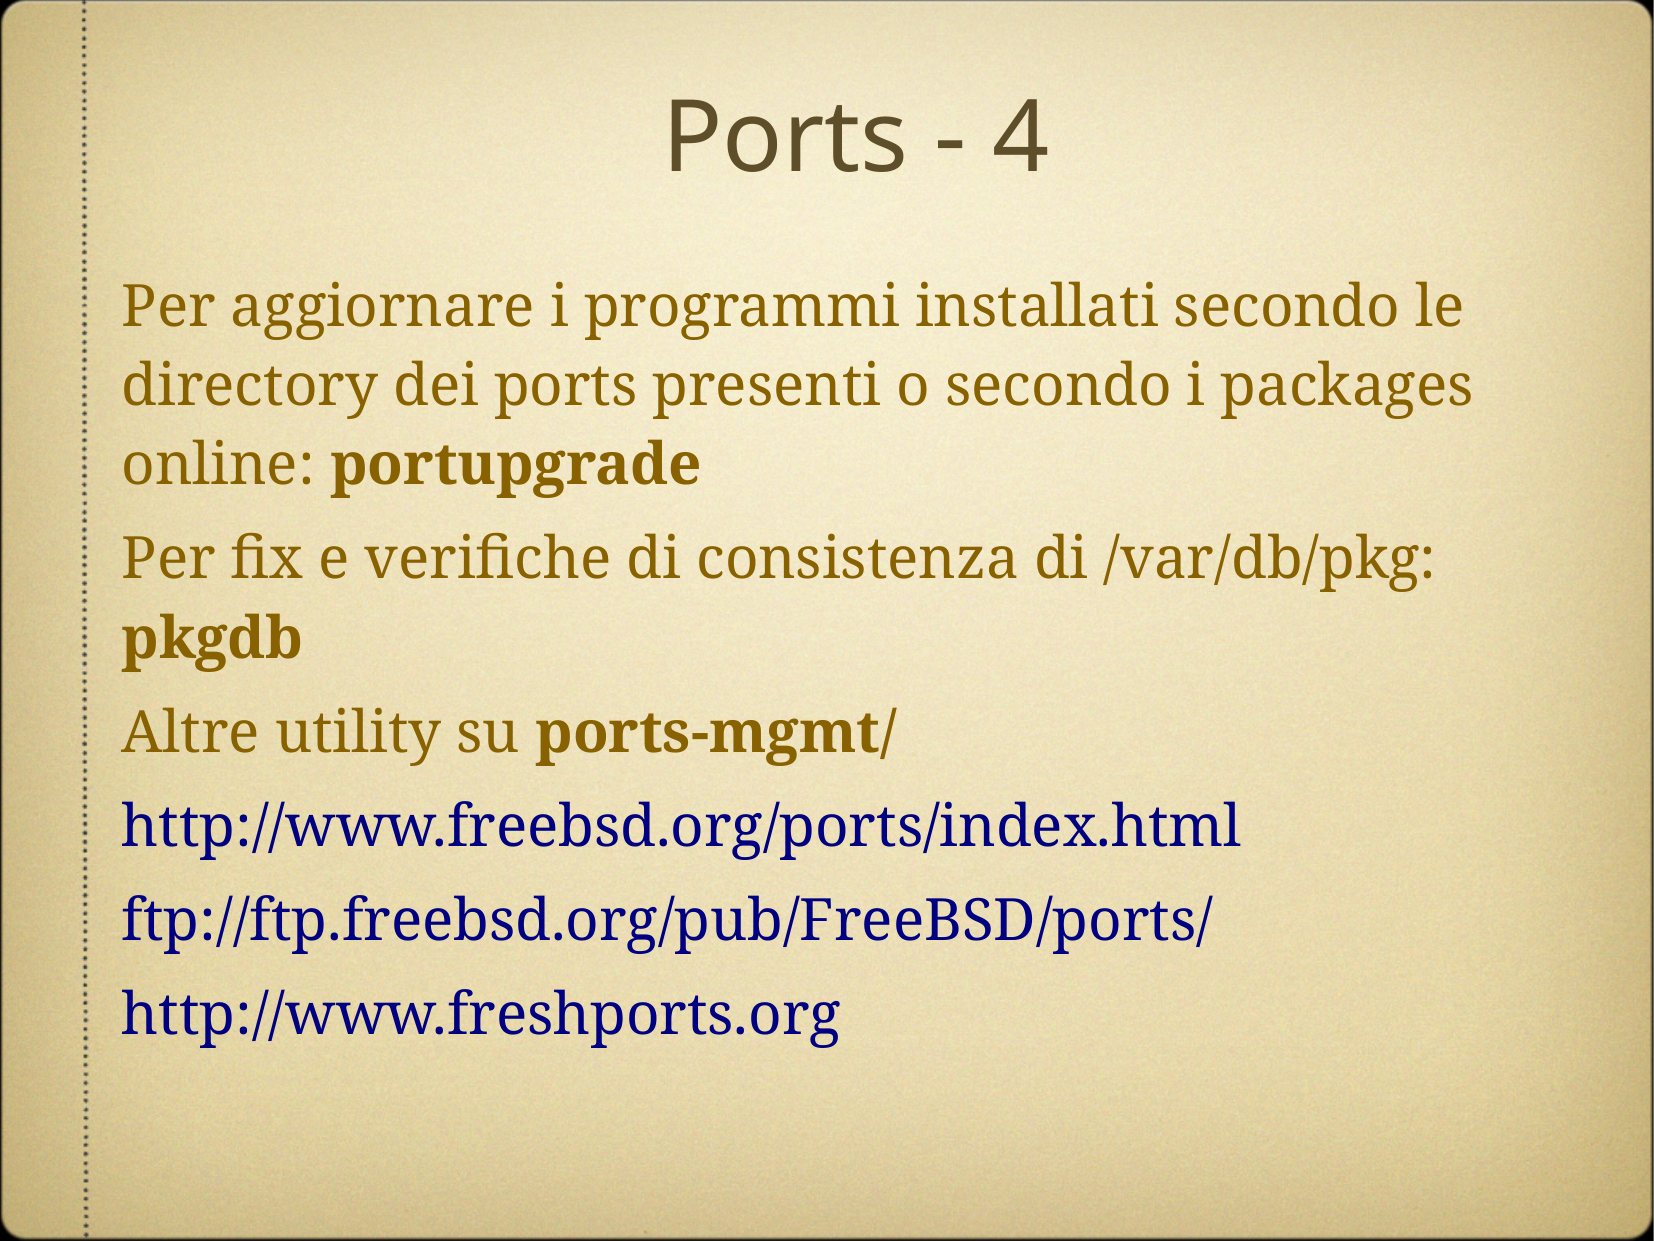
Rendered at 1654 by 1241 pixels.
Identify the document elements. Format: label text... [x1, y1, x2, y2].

title Ports - 4 [118, 0, 1595, 265]
list Per aggiornare i programmi installati secondo le directory dei ports presenti o secondo i packages online: portupgrade Per fix e verifiche di consistenza di /var/db/pkg: pkgdb Altre utility su ports-mgmt/ http://www.freebsd.org/ports/index.html ftp://ftp.freebsd.org/pub/FreeBSD/ports/ http://www.freshports.org [121, 264, 1612, 1195]
picture [0, 0, 1654, 1241]
